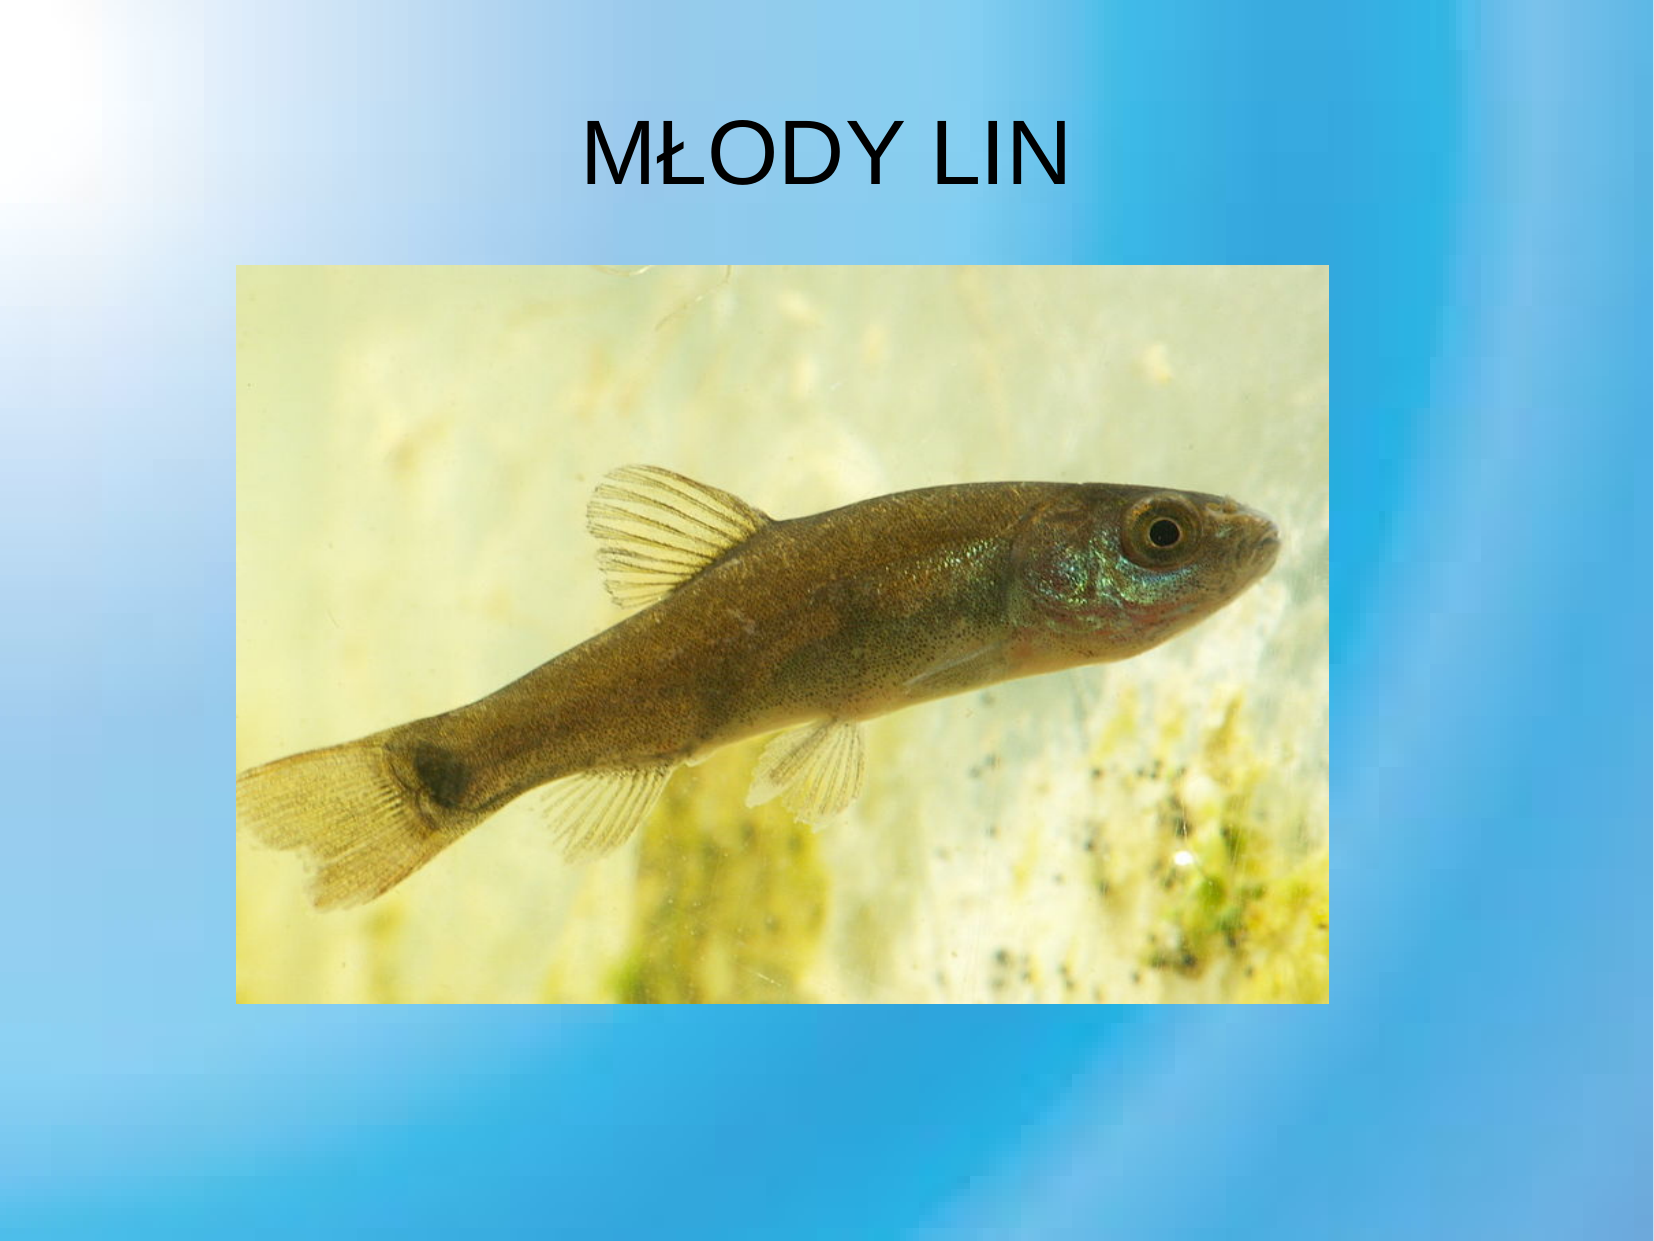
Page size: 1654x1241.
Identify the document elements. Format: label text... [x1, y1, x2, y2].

picture [0, 0, 1654, 1241]
title MŁODY LIN [82, 49, 1571, 257]
